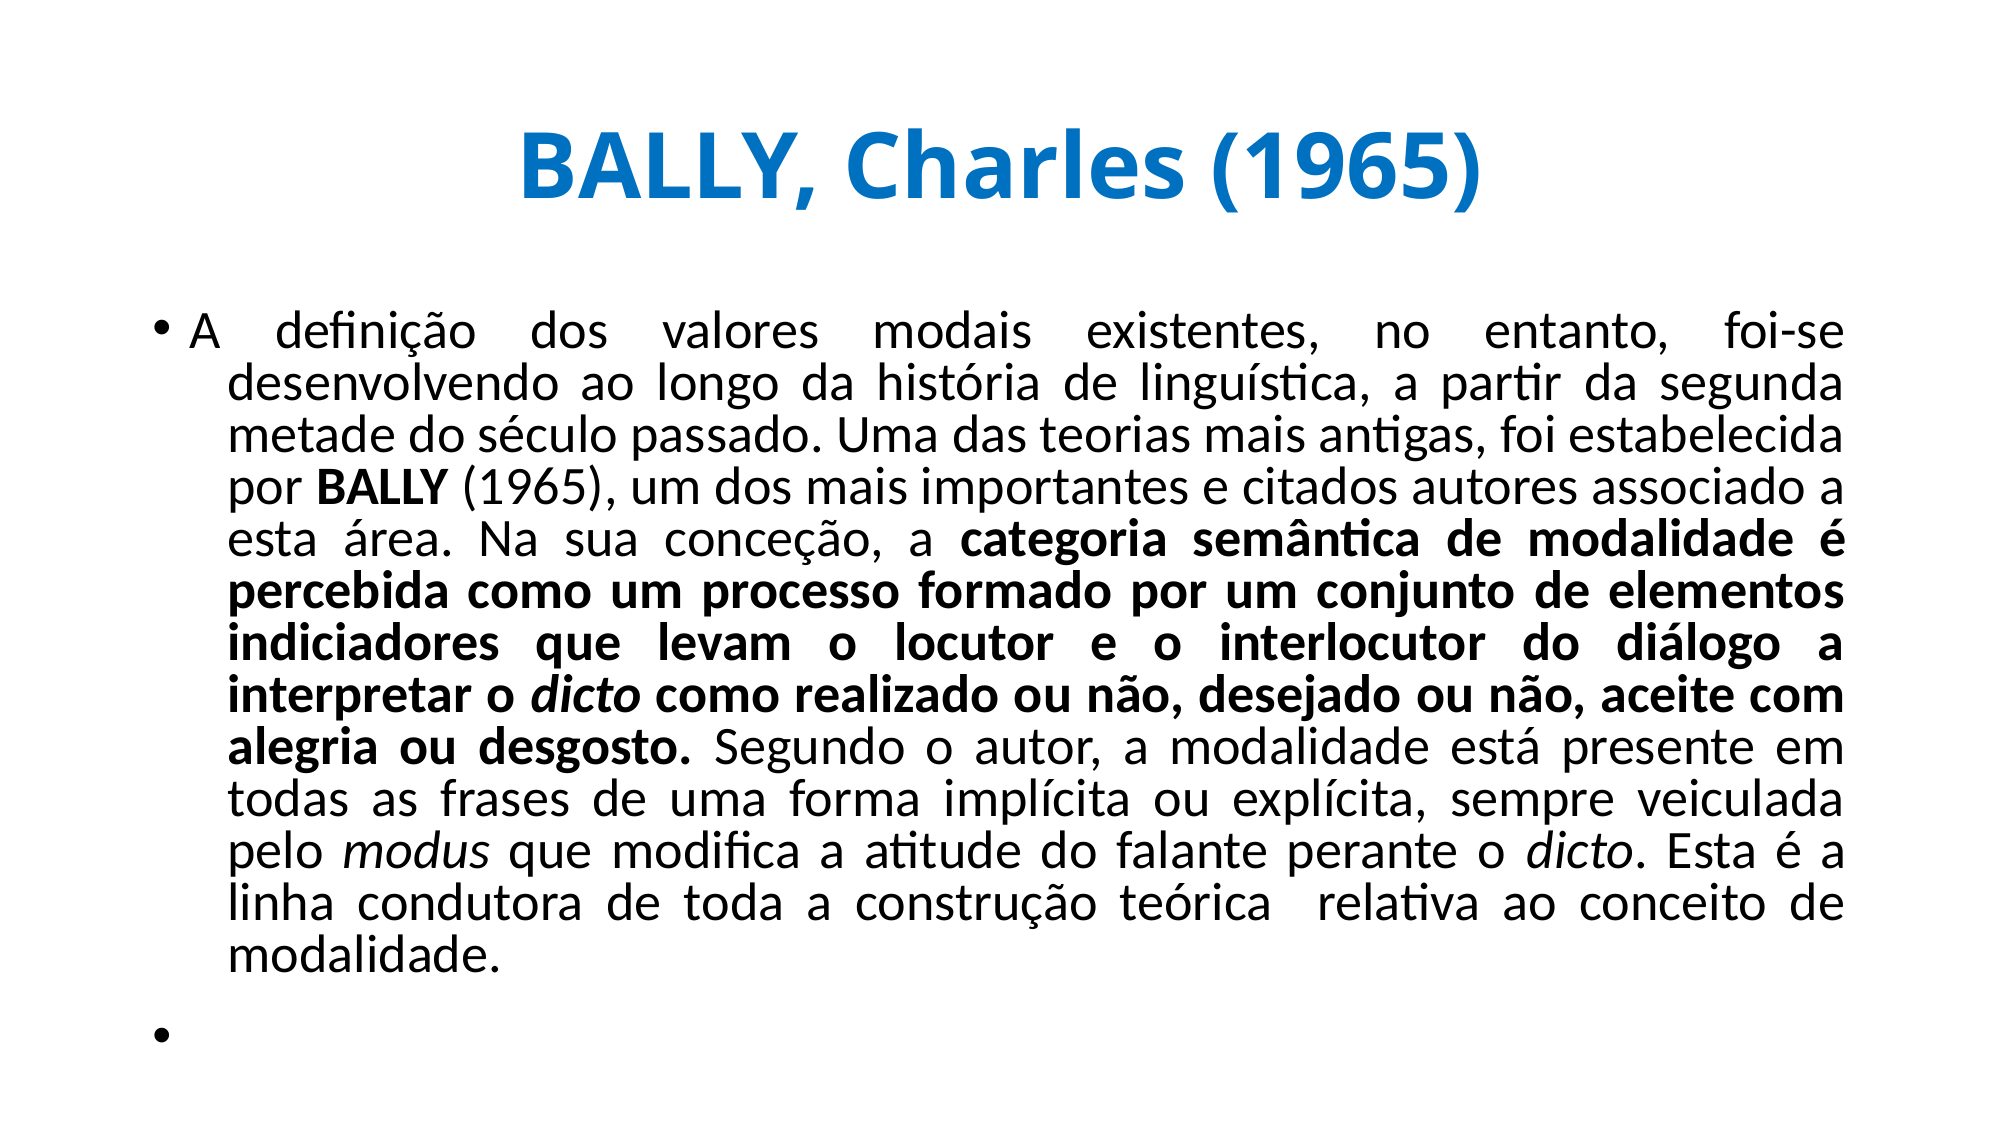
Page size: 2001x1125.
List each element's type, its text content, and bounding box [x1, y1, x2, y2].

list A definição dos valores modais existentes, no entanto, foi-se desenvolvendo ao longo da história de linguística, a partir da segunda metade do século passado. Uma das teorias mais antigas, foi estabelecida por BALLY (1965), um dos mais importantes e citados autores associado a esta área. Na sua conceção, a categoria semântica de modalidade é percebida como um processo formado por um conjunto de elementos indiciadores que levam o locutor e o interlocutor do diálogo a interpretar o dicto como realizado ou não, desejado ou não, aceite com alegria ou desgosto. Segundo o autor, a modalidade está presente em todas as frases de uma forma implícita ou explícita, sempre veiculada pelo modus que modifica a atitude do falante perante o dicto. Esta é a linha condutora de toda a construção teórica relativa ao conceito de modalidade. [137, 299, 1863, 1014]
title BALLY, Charles (1965) [137, 59, 1863, 278]
